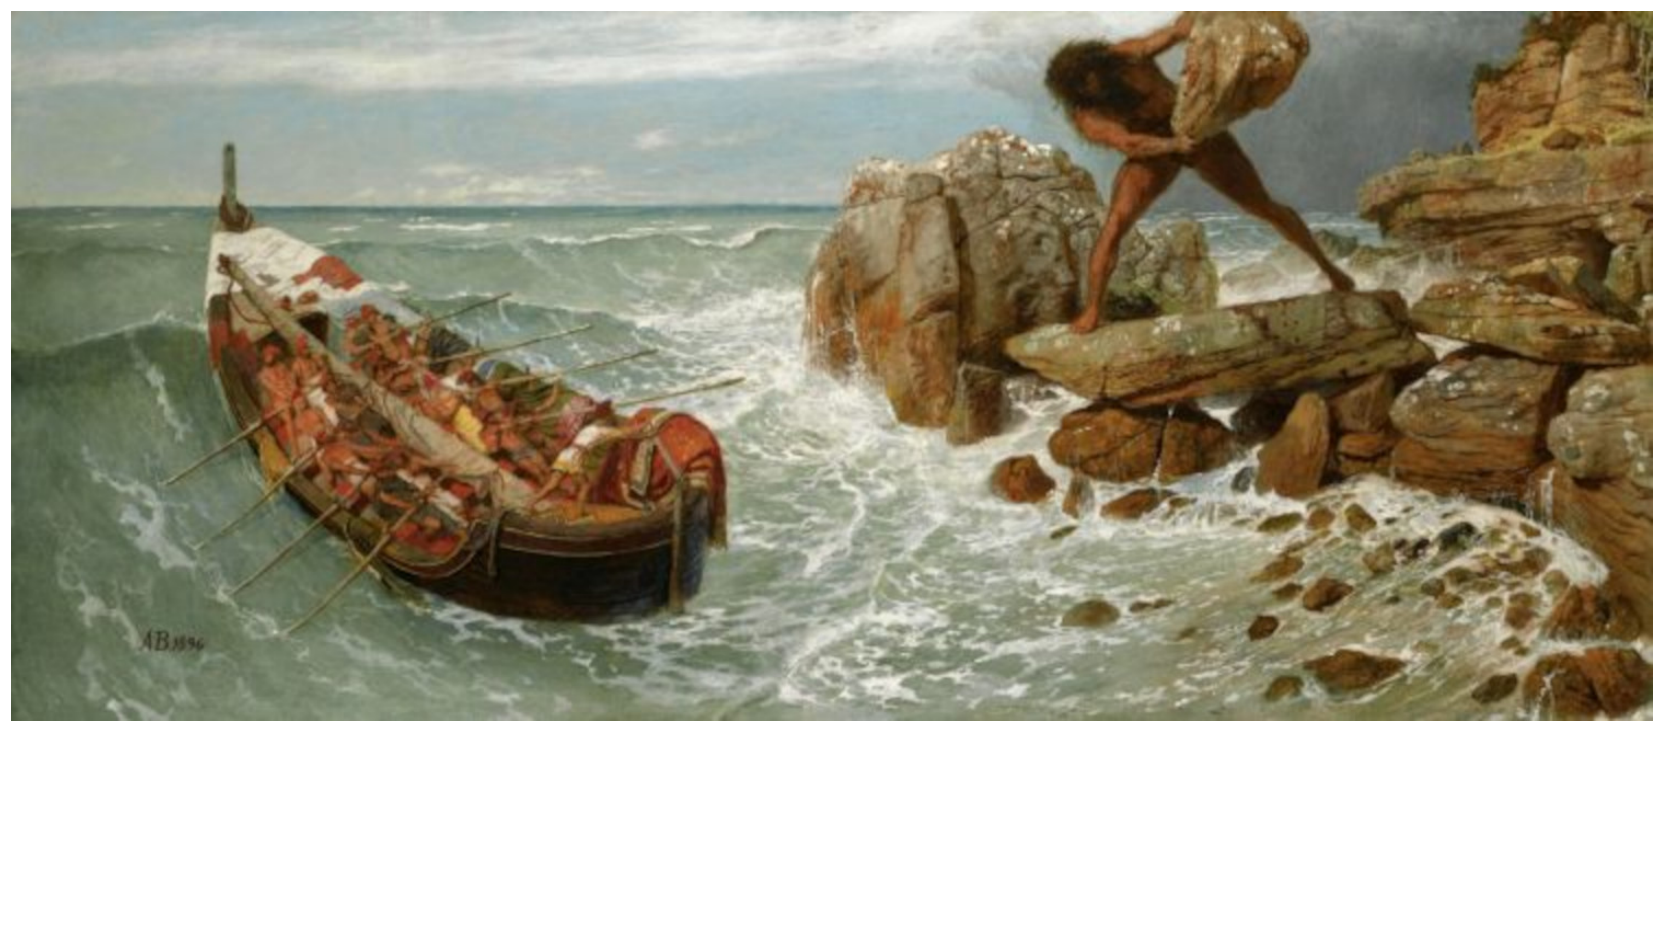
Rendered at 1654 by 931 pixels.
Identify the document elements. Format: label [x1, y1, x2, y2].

picture [11, 11, 1653, 721]
